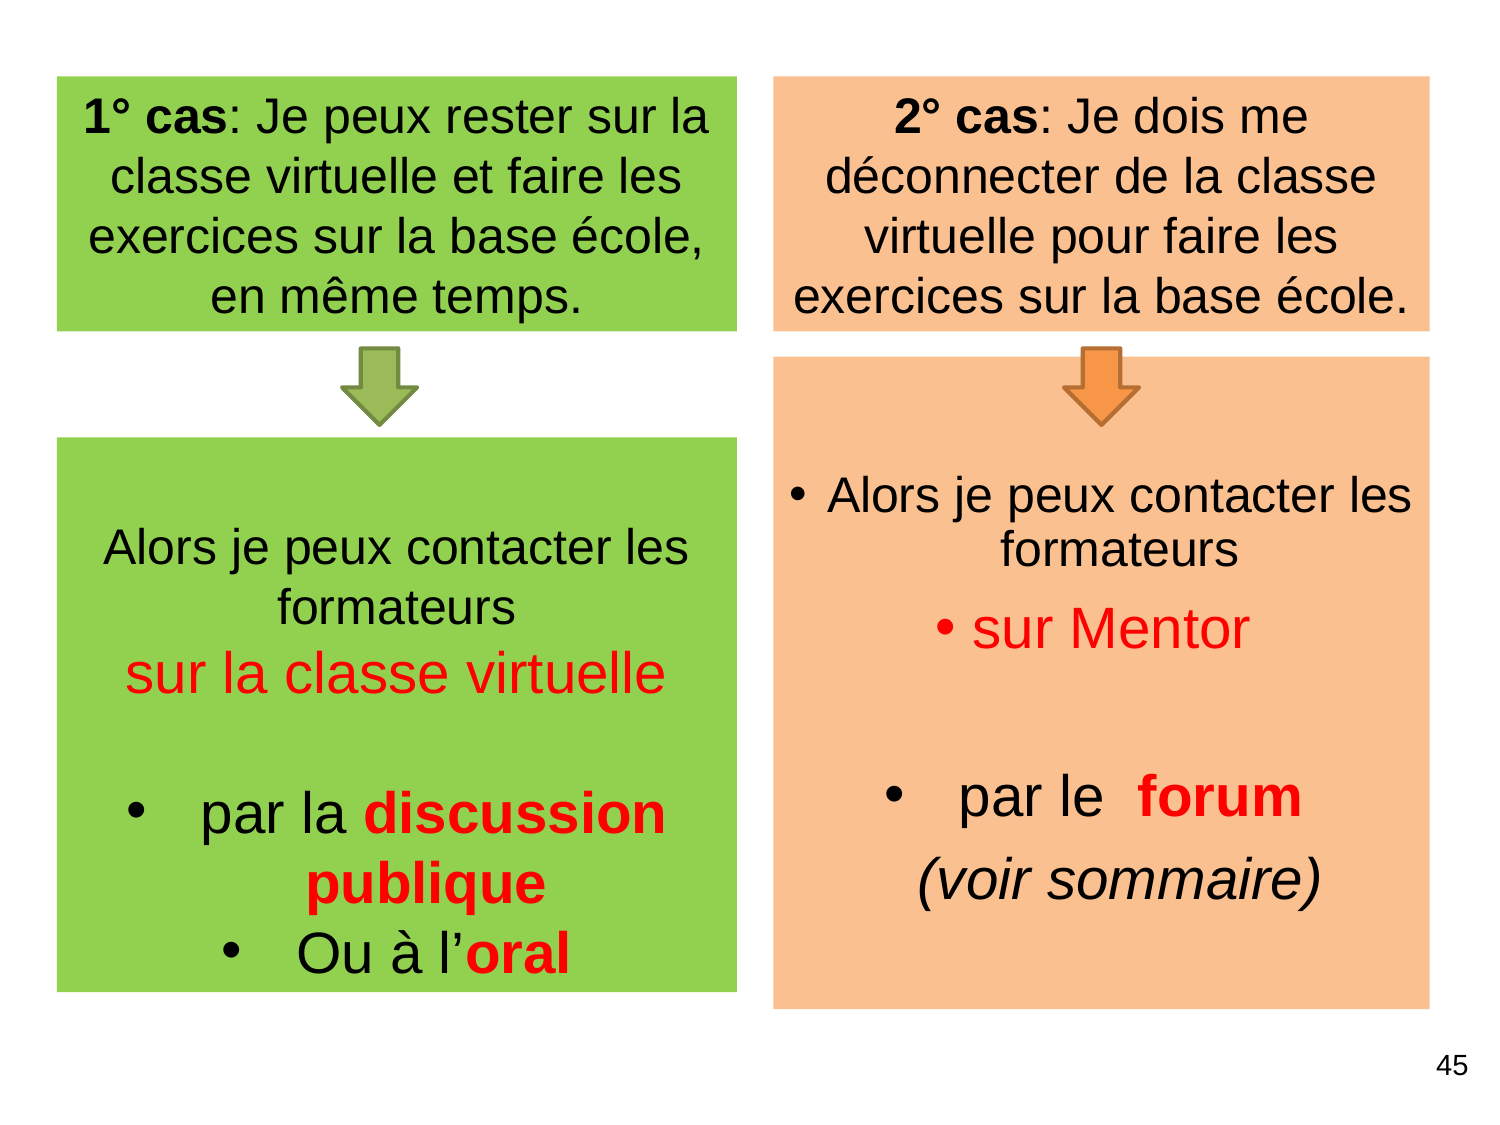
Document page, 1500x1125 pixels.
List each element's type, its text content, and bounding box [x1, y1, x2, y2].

text_box 1° cas: Je peux rester sur la classe virtuelle et faire les exercices sur la base école, en même temps. [56, 76, 737, 332]
text_box [1063, 348, 1139, 425]
text_box Alors je peux contacter les formateurs sur la classe virtuelle par la discussion publique Ou à l’oral [56, 437, 737, 993]
text_box 2° cas: Je dois me déconnecter de la classe virtuelle pour faire les exercices sur la base école. [773, 76, 1430, 332]
text_box [342, 348, 418, 425]
subtitle Alors je peux contacter les formateurs sur Mentor par le forum (voir sommaire) [773, 356, 1430, 1010]
